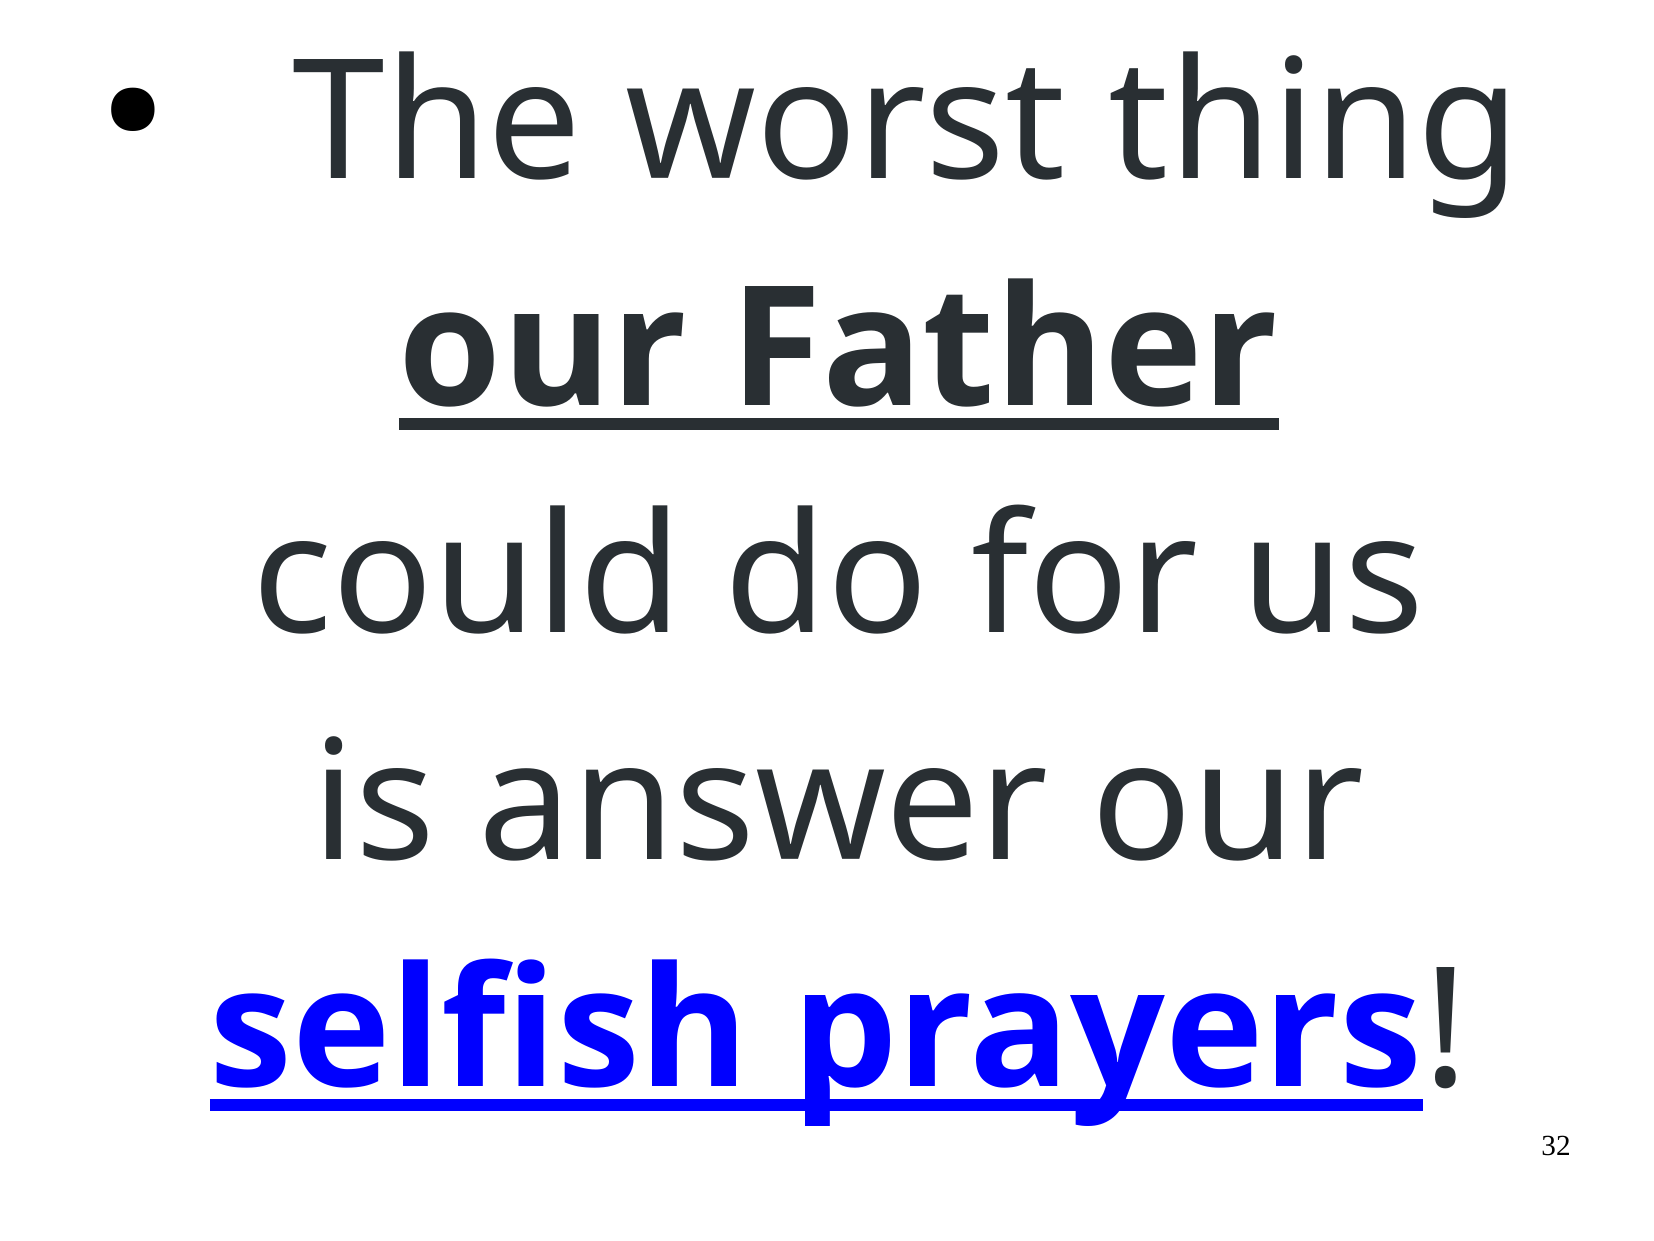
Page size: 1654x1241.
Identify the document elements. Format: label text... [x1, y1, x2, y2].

list The worst thing our Father could do for us is answer our selfish prayers! [0, 0, 1651, 1238]
